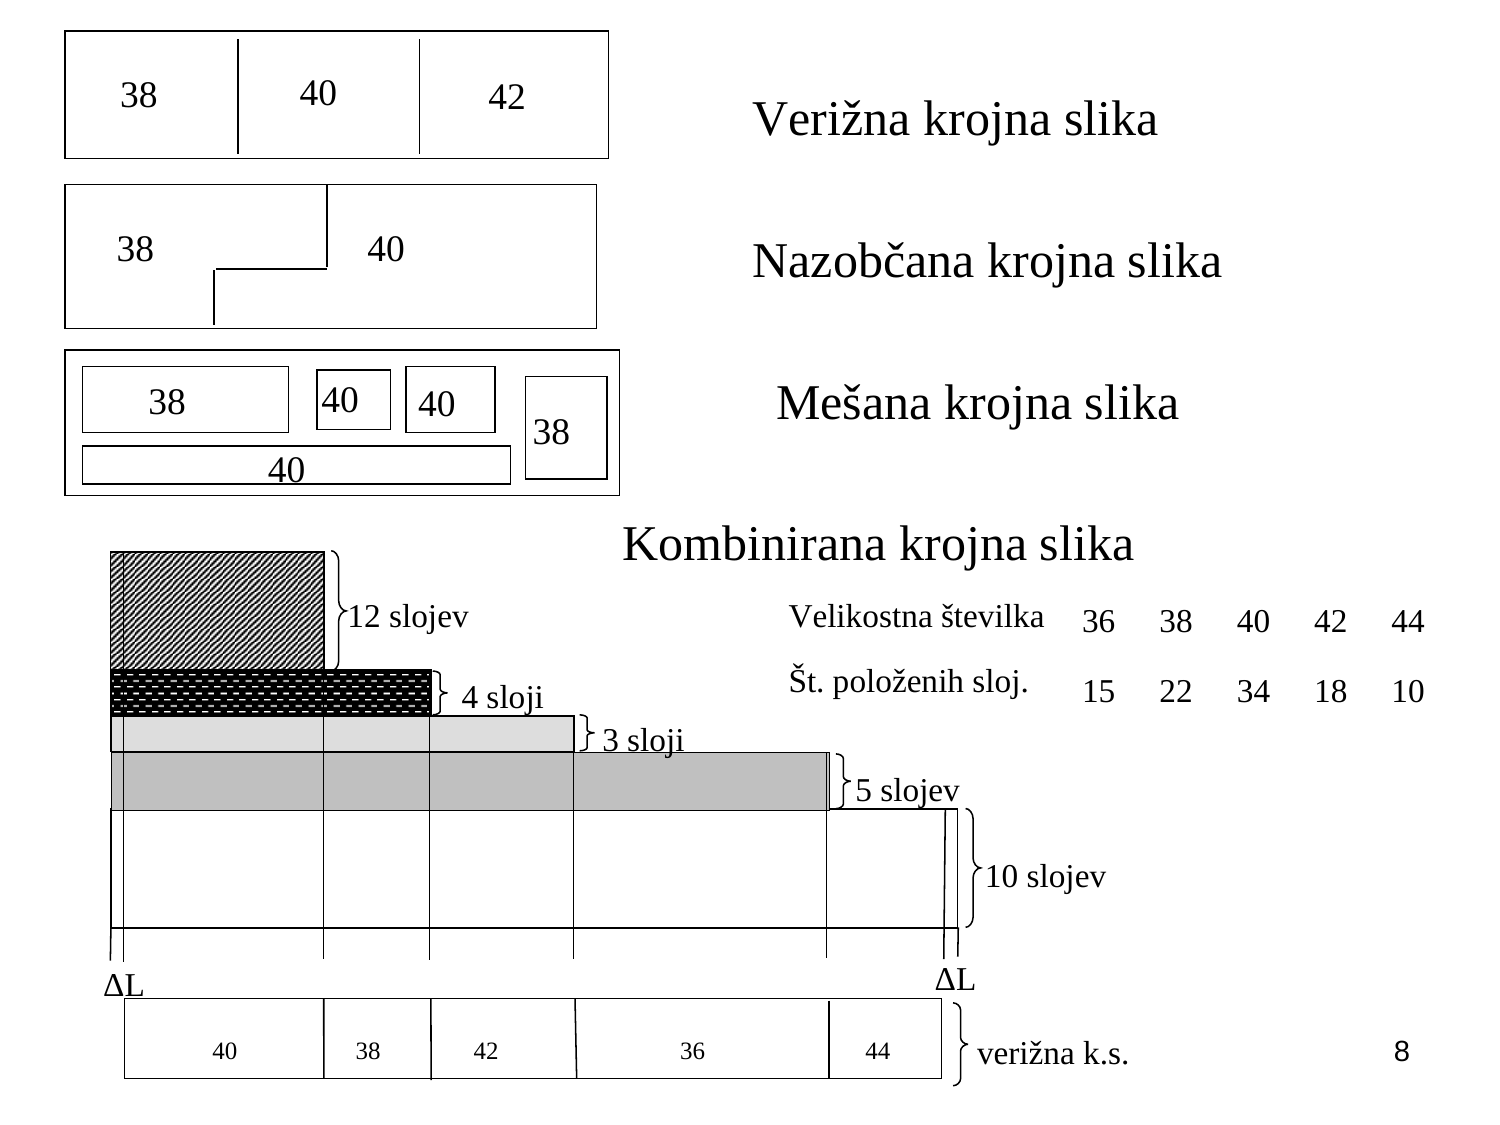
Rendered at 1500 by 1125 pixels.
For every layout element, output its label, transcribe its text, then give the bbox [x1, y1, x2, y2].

text_box [574, 718, 826, 929]
text_box 38 [101, 216, 209, 316]
text_box 40 [253, 419, 355, 516]
text_box Nazobčana krojna slika [737, 219, 1251, 296]
table_header 42 [1292, 586, 1370, 651]
text_box 38 [340, 1027, 398, 1074]
text_box 44 [850, 1026, 918, 1079]
text_box <number> [1074, 1024, 1426, 1103]
text_box 5 slojev [840, 760, 1010, 803]
text_box 3 sloji [587, 710, 718, 758]
text_box [355, 350, 620, 496]
text_box 10 slojev [970, 846, 1164, 890]
table_header Velikostna številka [774, 586, 1060, 651]
text_box 38 [105, 35, 191, 151]
text_box 36 [665, 1026, 737, 1084]
text_box 40 [197, 1027, 255, 1074]
text_box [64, 350, 306, 496]
text_box verižna k.s. [962, 1023, 1223, 1067]
text_box ΔL [919, 949, 1034, 989]
text_box Mešana krojna slika [761, 361, 1208, 437]
text_box 38 [517, 386, 620, 473]
table_header 44 [1370, 586, 1447, 651]
text_box [110, 552, 123, 929]
text_box [64, 30, 609, 159]
text_box 40 [352, 216, 474, 316]
text_box 4 sloji [446, 667, 596, 718]
table_cell 22 [1138, 651, 1215, 728]
text_box 40 [306, 350, 409, 446]
text_box [64, 184, 597, 329]
text_box 40 [284, 30, 395, 151]
text_box ΔL [938, 972, 950, 988]
text_box 42 [473, 35, 562, 155]
table_header 38 [1138, 586, 1215, 651]
text_box ΔL [88, 955, 184, 1000]
text_box Verižna krojna slika [738, 77, 1187, 154]
table_header 36 [1060, 586, 1138, 651]
table_cell 15 [1060, 651, 1138, 728]
text_box [827, 752, 944, 929]
text_box 42 [458, 1026, 535, 1080]
text_box [124, 552, 324, 929]
text_box [324, 670, 429, 929]
table_cell 10 [1370, 651, 1447, 728]
text_box Kombinirana krojna slika [607, 503, 1163, 579]
table_header 40 [1215, 586, 1292, 651]
text_box 12 slojev [332, 586, 486, 642]
text_box [430, 670, 573, 929]
text_box 38 [133, 356, 236, 443]
text_box [945, 809, 958, 929]
table_cell 18 [1292, 651, 1370, 728]
table_cell Št. položenih sloj. [774, 651, 1060, 728]
table_cell 34 [1215, 651, 1292, 728]
text_box 40 [403, 353, 506, 450]
